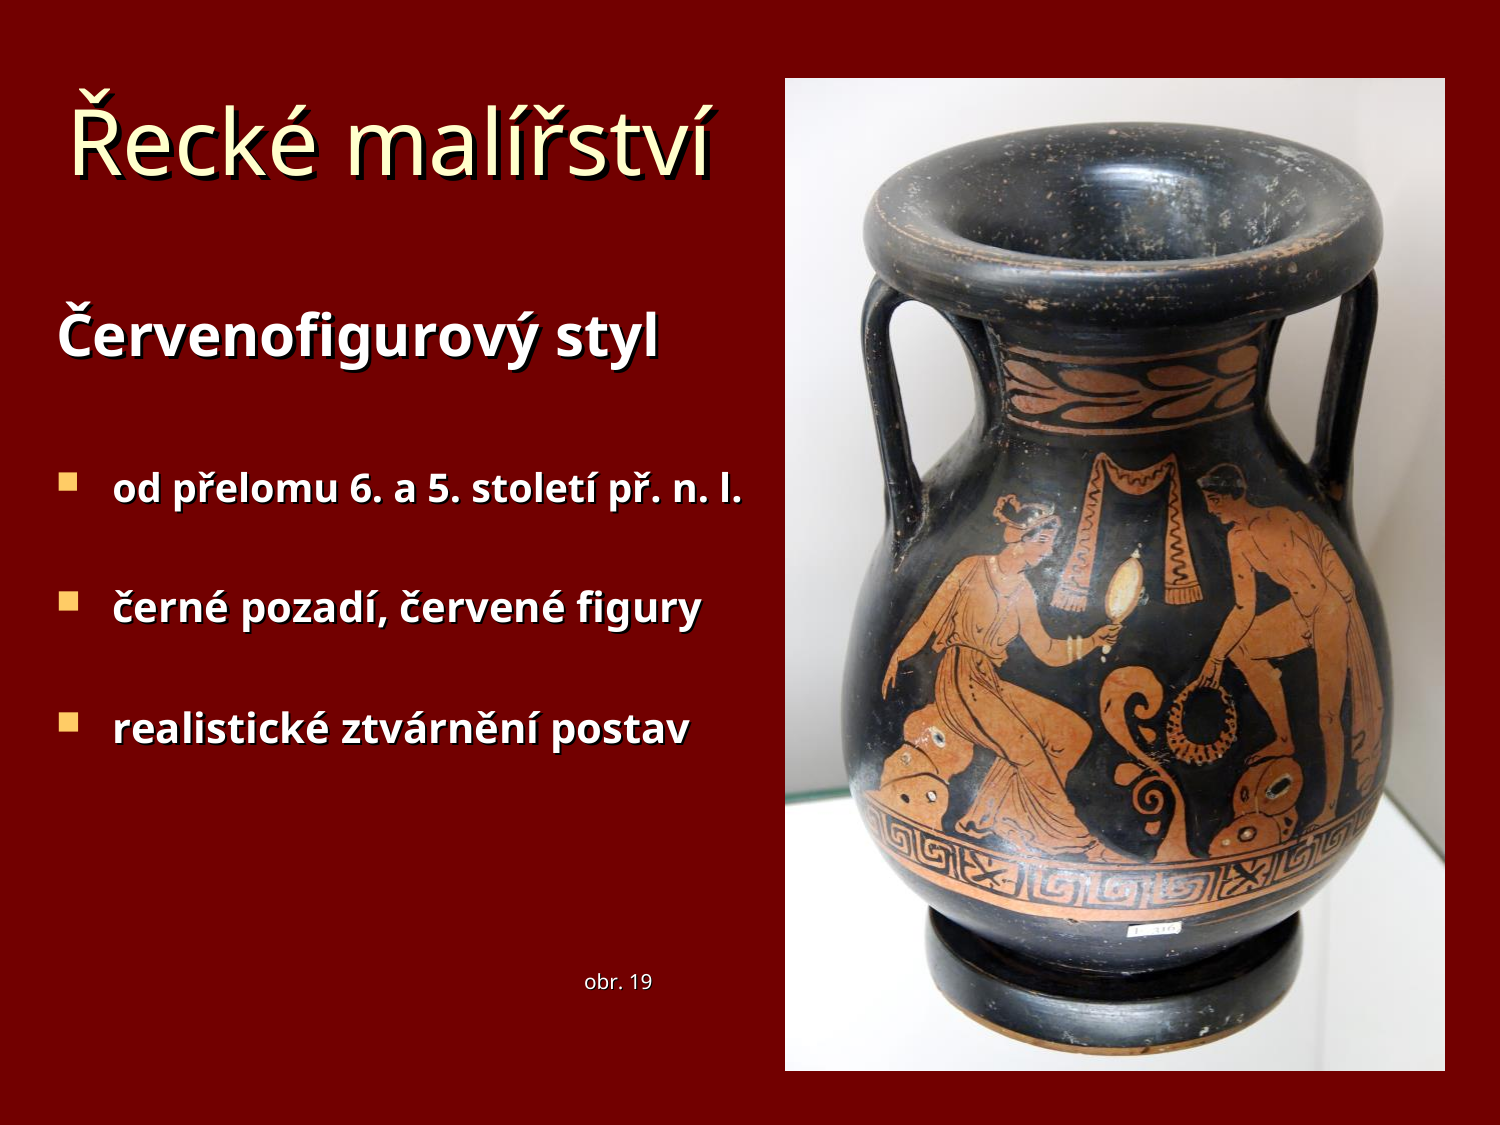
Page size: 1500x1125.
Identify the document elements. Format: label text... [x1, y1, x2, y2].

list Červenofigurový styl od přelomu 6. a 5. století př. n. l. černé pozadí, červené figury realistické ztvárnění postav obr. 19 [41, 290, 785, 1029]
text_box [785, 78, 1445, 1071]
title Řecké malířství [29, 45, 751, 233]
